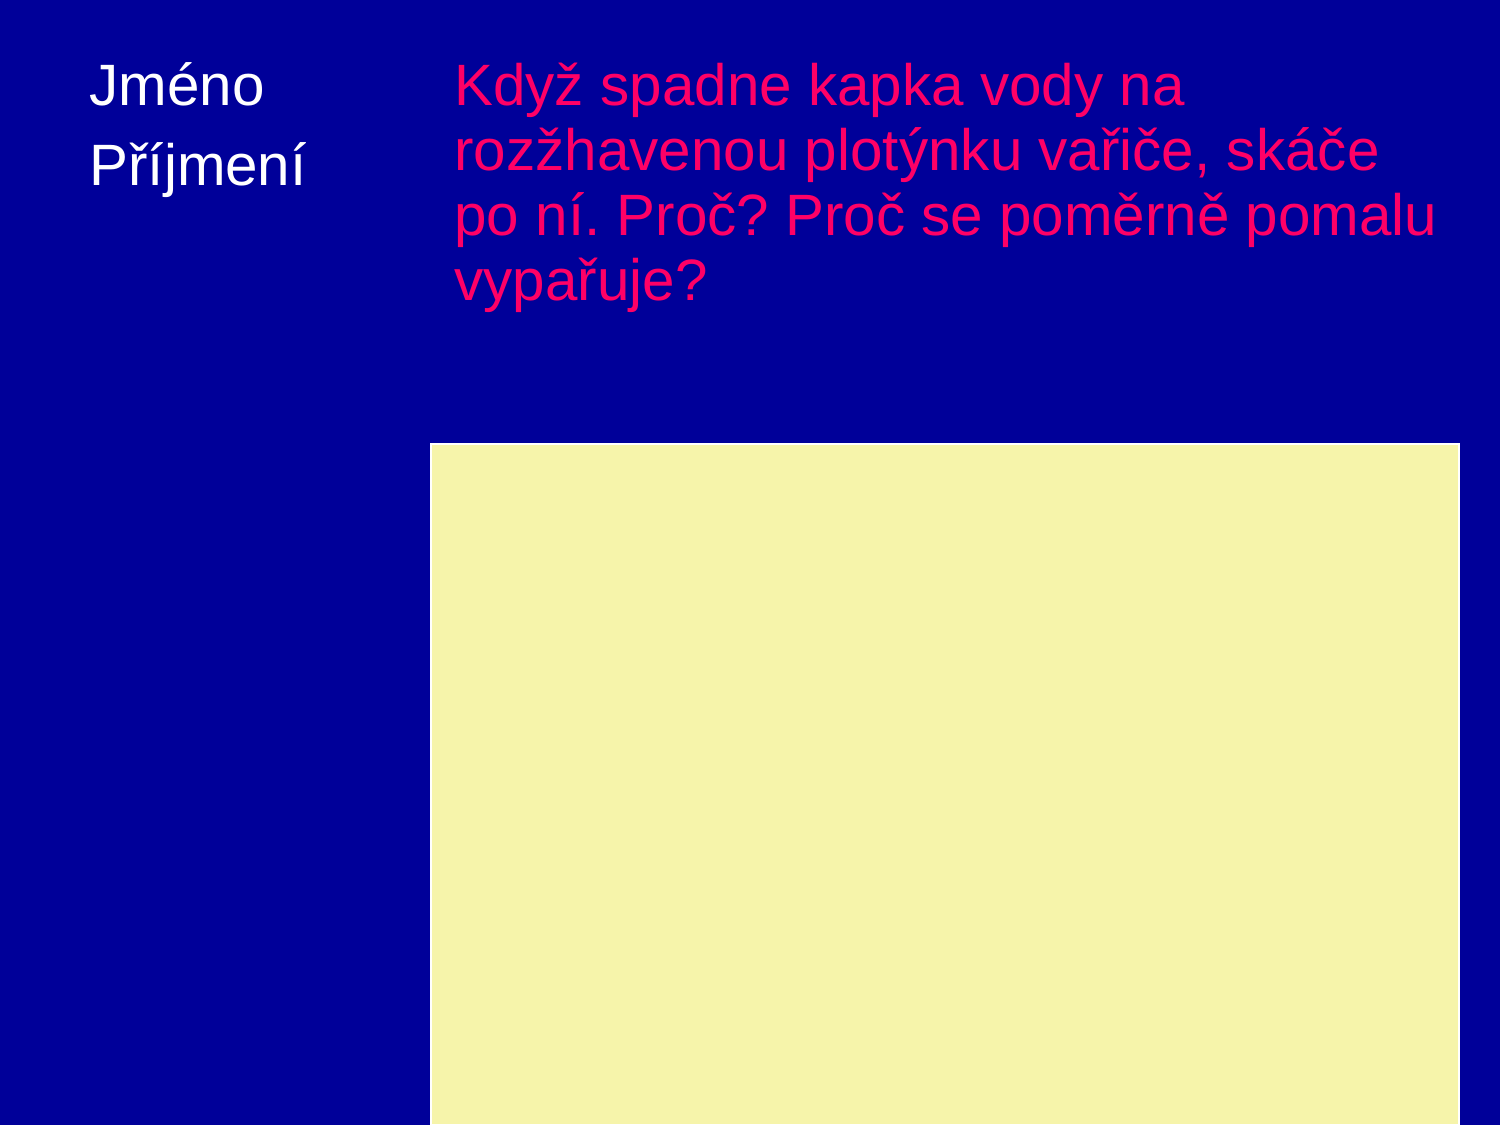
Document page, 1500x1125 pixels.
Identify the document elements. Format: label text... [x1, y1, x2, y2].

text_box [430, 444, 1459, 1125]
text_box Jméno Příjmení [75, 45, 440, 525]
text_box Když spadne kapka vody na rozžhavenou plotýnku vařiče, skáče po ní. Proč? Proč se poměrně pomalu vypařuje? [440, 45, 1459, 444]
